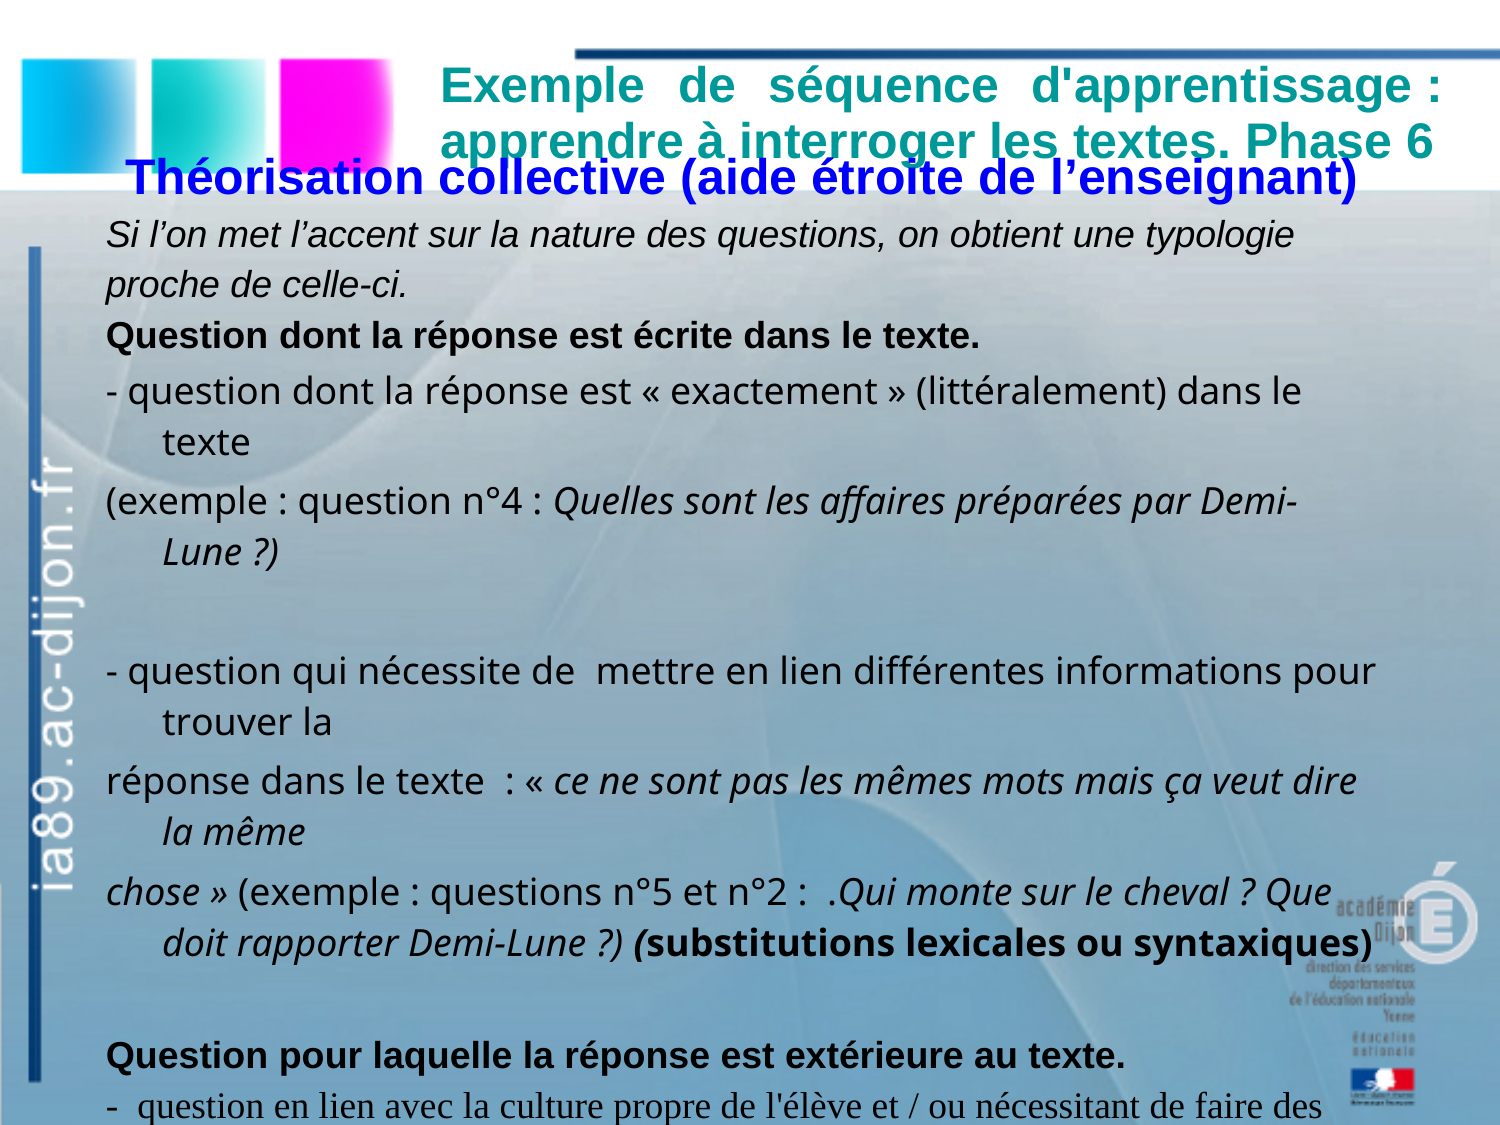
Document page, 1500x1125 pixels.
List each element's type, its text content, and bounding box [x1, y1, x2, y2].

list Théorisation collective (aide étroite de l’enseignant) Si l’on met l’accent sur la nature des questions, on obtient une typologie proche de celle-ci. Question dont la réponse est écrite dans le texte. - question dont la réponse est « exactement » (littéralement) dans le texte (exemple : question n°4 : Quelles sont les affaires préparées par Demi-Lune ?) - question qui nécessite de mettre en lien différentes informations pour trouver la réponse dans le texte : « ce ne sont pas les mêmes mots mais ça veut dire la même chose » (exemple : questions n°5 et n°2 : .Qui monte sur le cheval ? Que doit rapporter Demi-Lune ?) (substitutions lexicales ou syntaxiques) Question pour laquelle la réponse est extérieure au texte. - question en lien avec la culture propre de l'élève et / ou nécessitant de faire des inférences (exemple : question n°3 : Qui est Demi-Lune ? [91, 141, 1394, 1075]
picture [0, 0, 1500, 1125]
picture [142, 1102, 150, 1116]
title Exemple de séquence d'apprentissage : apprendre à interroger les textes. Phase 6 [425, 42, 1459, 185]
picture [619, 1102, 627, 1117]
picture [669, 1102, 677, 1117]
